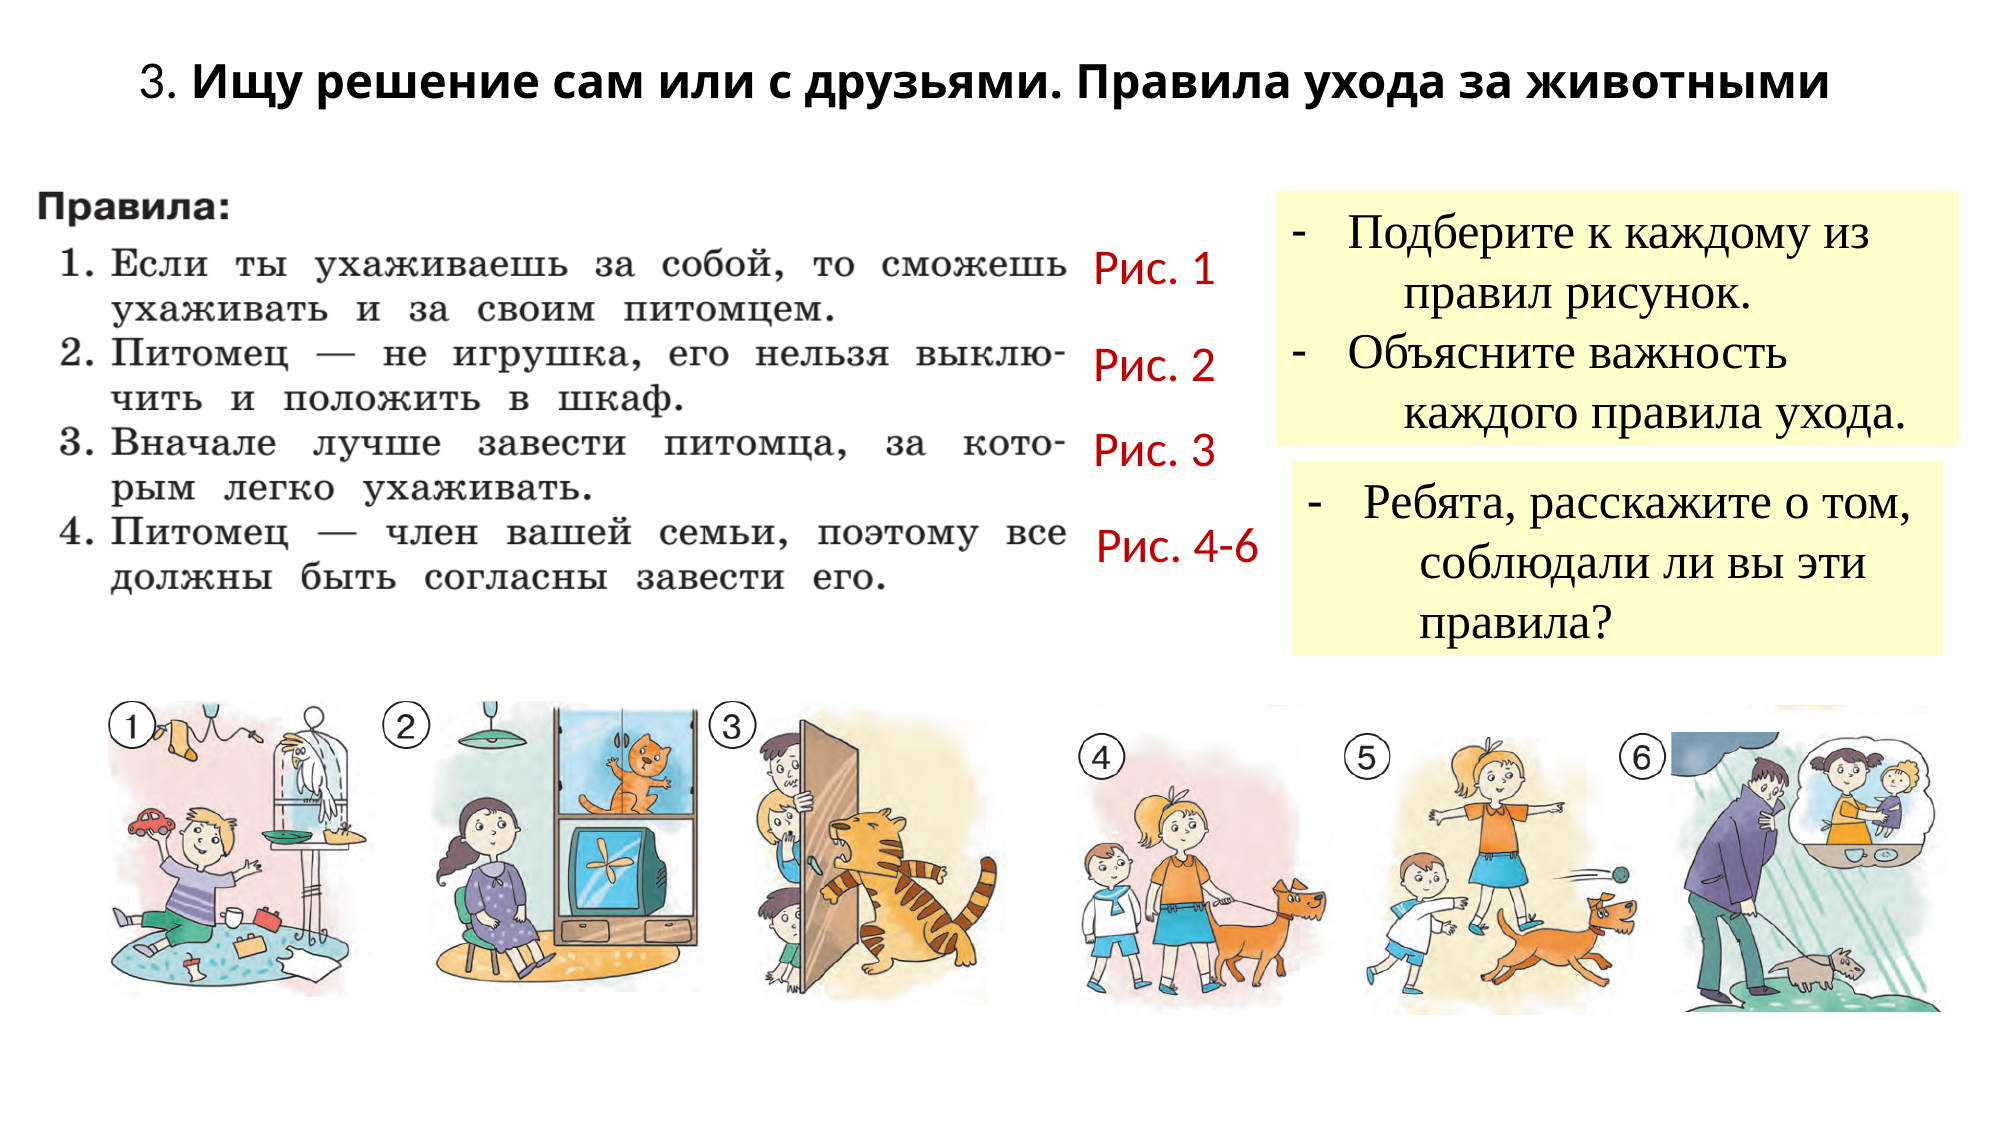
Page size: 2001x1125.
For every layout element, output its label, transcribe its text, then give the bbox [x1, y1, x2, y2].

text_box Рис. 4-6 [1080, 504, 1277, 581]
picture [9, 168, 1095, 614]
text_box Подберите к каждому из правил рисунок. Объясните важность каждого правила ухода. [1276, 191, 1959, 446]
title 3. Ищу решение сам или с друзьями. Правила ухода за животными [123, 38, 1849, 125]
picture [92, 664, 2000, 1016]
text_box Рис. 1 [1078, 227, 1233, 303]
text_box Ребята, расскажите о том, соблюдали ли вы эти правила? [1292, 461, 1943, 656]
text_box Рис. 3 [1078, 409, 1233, 486]
text_box Рис. 2 [1078, 323, 1233, 400]
